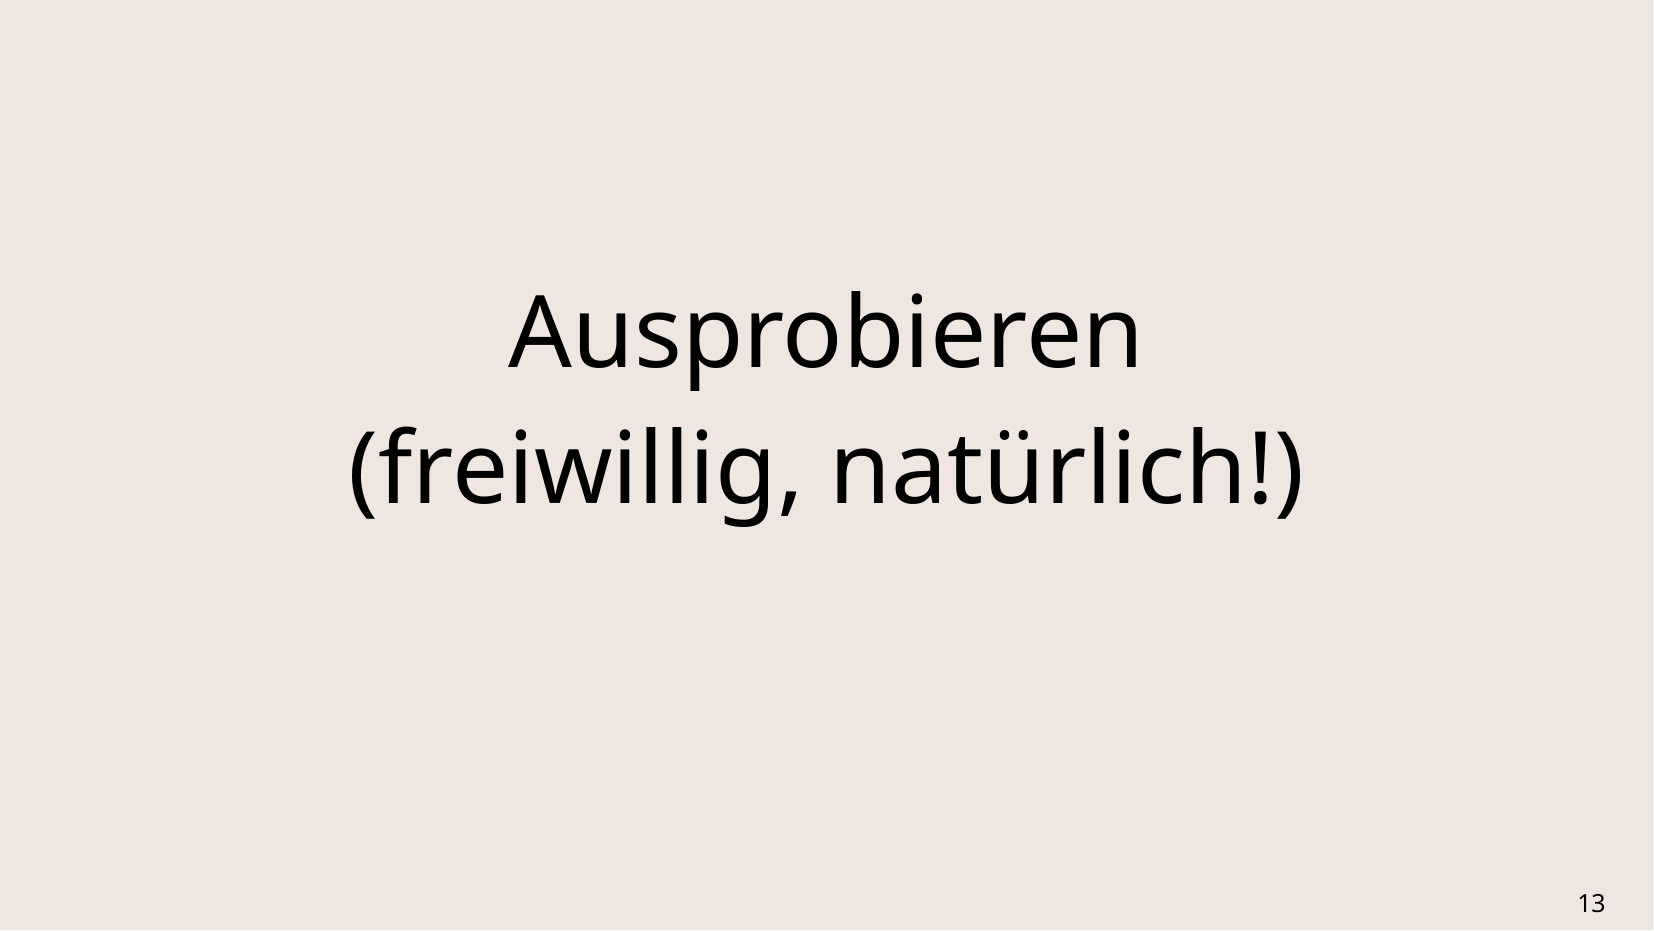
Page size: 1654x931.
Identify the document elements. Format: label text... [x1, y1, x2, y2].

subtitle Ausprobieren (freiwillig, natürlich!) [47, 37, 1606, 757]
